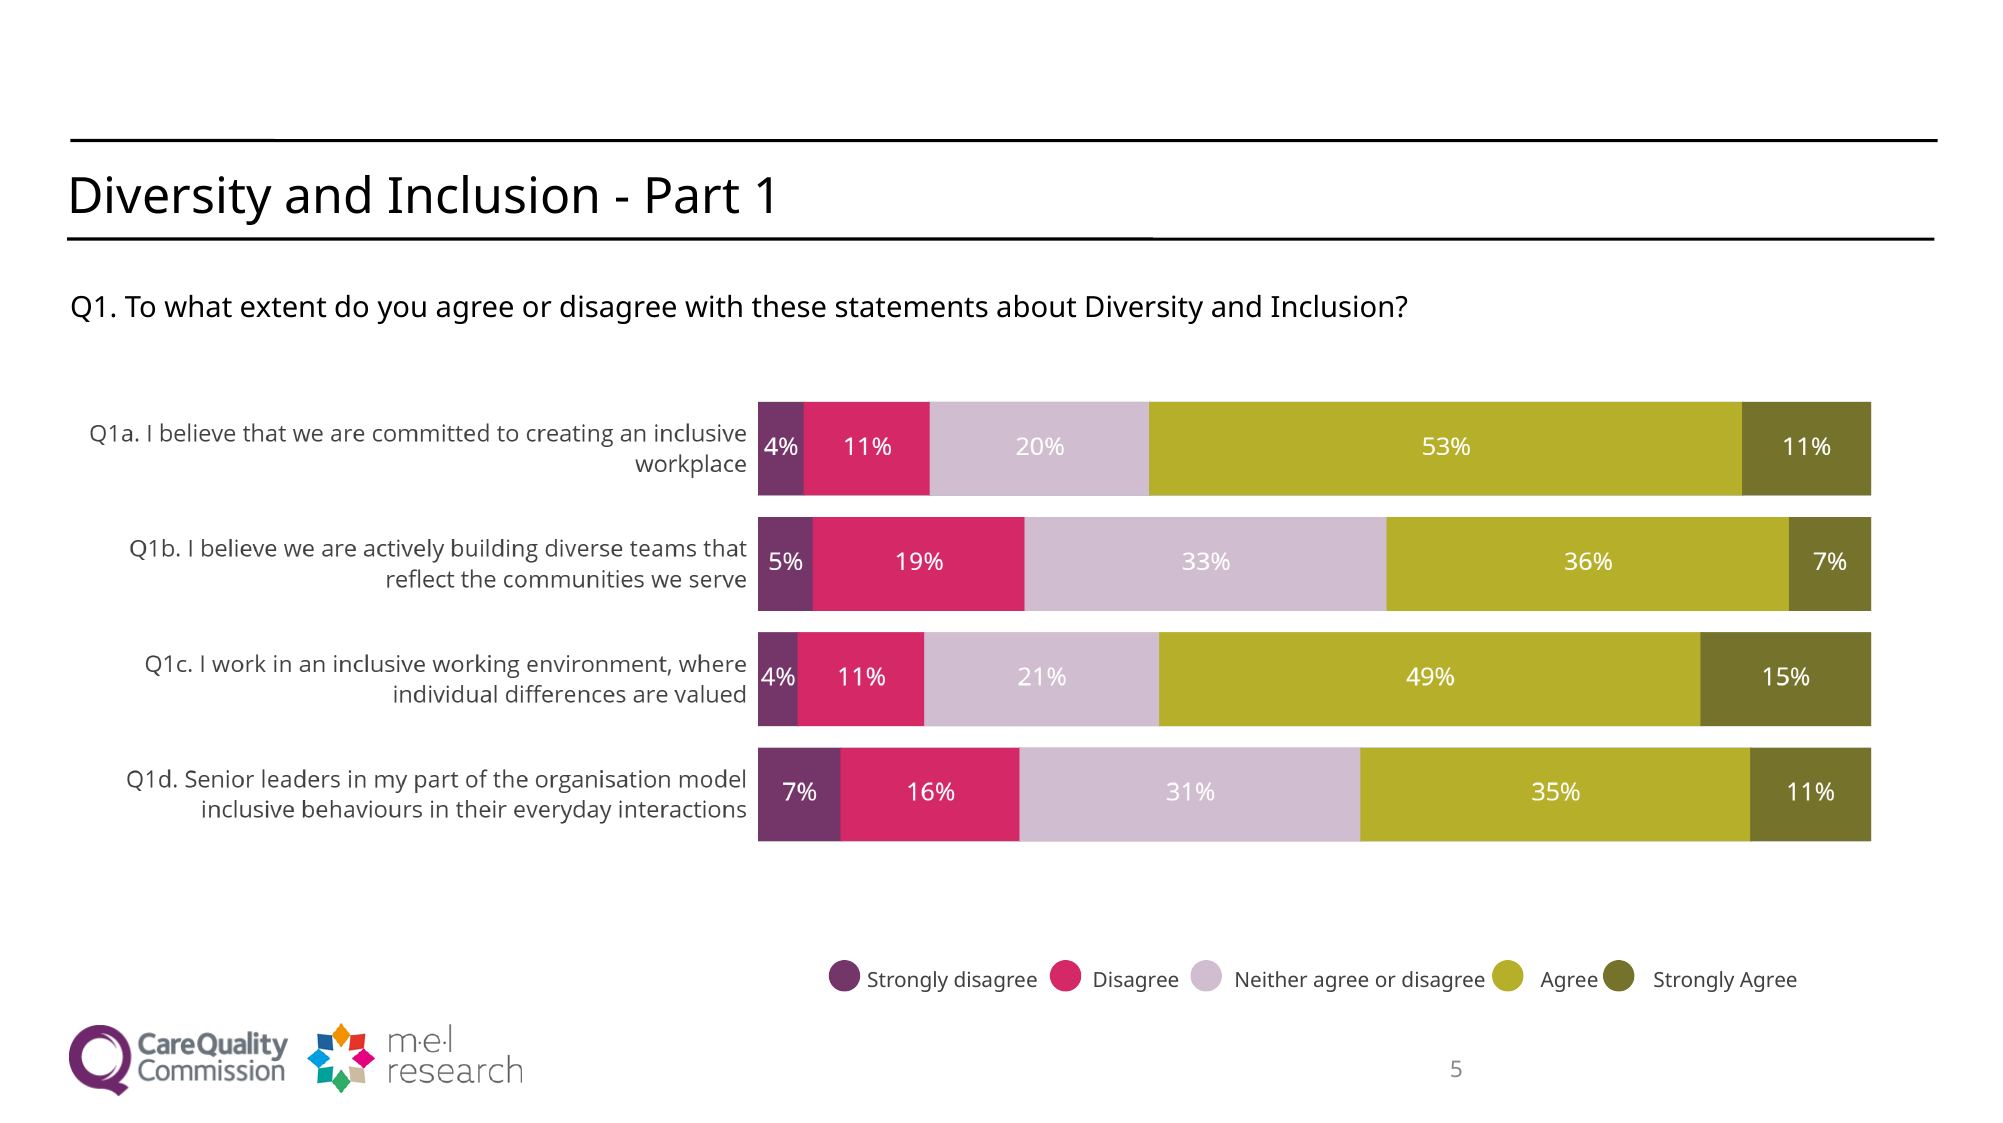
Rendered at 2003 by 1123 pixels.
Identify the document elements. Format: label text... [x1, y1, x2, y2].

text_box [1492, 960, 1524, 992]
text_box [1190, 960, 1222, 992]
text_box Strongly disagree Disagree Neither agree or disagree Agree Strongly Agree [1210, 961, 1504, 992]
text_box Strongly disagree Disagree Neither agree or disagree Agree Strongly Agree [1070, 961, 1202, 992]
text_box [1049, 960, 1082, 992]
picture [67, 1023, 291, 1099]
text_box Q1. To what extent do you agree or disagree with these statements about Diversity and Inclusion? [70, 281, 1588, 323]
text_box Strongly disagree Disagree Neither agree or disagree Agree Strongly Agree [1512, 961, 1615, 992]
text_box Strongly disagree Disagree Neither agree or disagree Agree Strongly Agree [1623, 961, 1809, 992]
text_box Strongly disagree Disagree Neither agree or disagree Agree Strongly Agree [867, 961, 1061, 992]
title Diversity and Inclusion - Part 1 [67, 143, 1935, 232]
text_box [828, 960, 861, 992]
picture [307, 1023, 522, 1093]
picture [70, 375, 1935, 884]
text_box 5 [1434, 1039, 1902, 1100]
text_box [1603, 960, 1635, 992]
